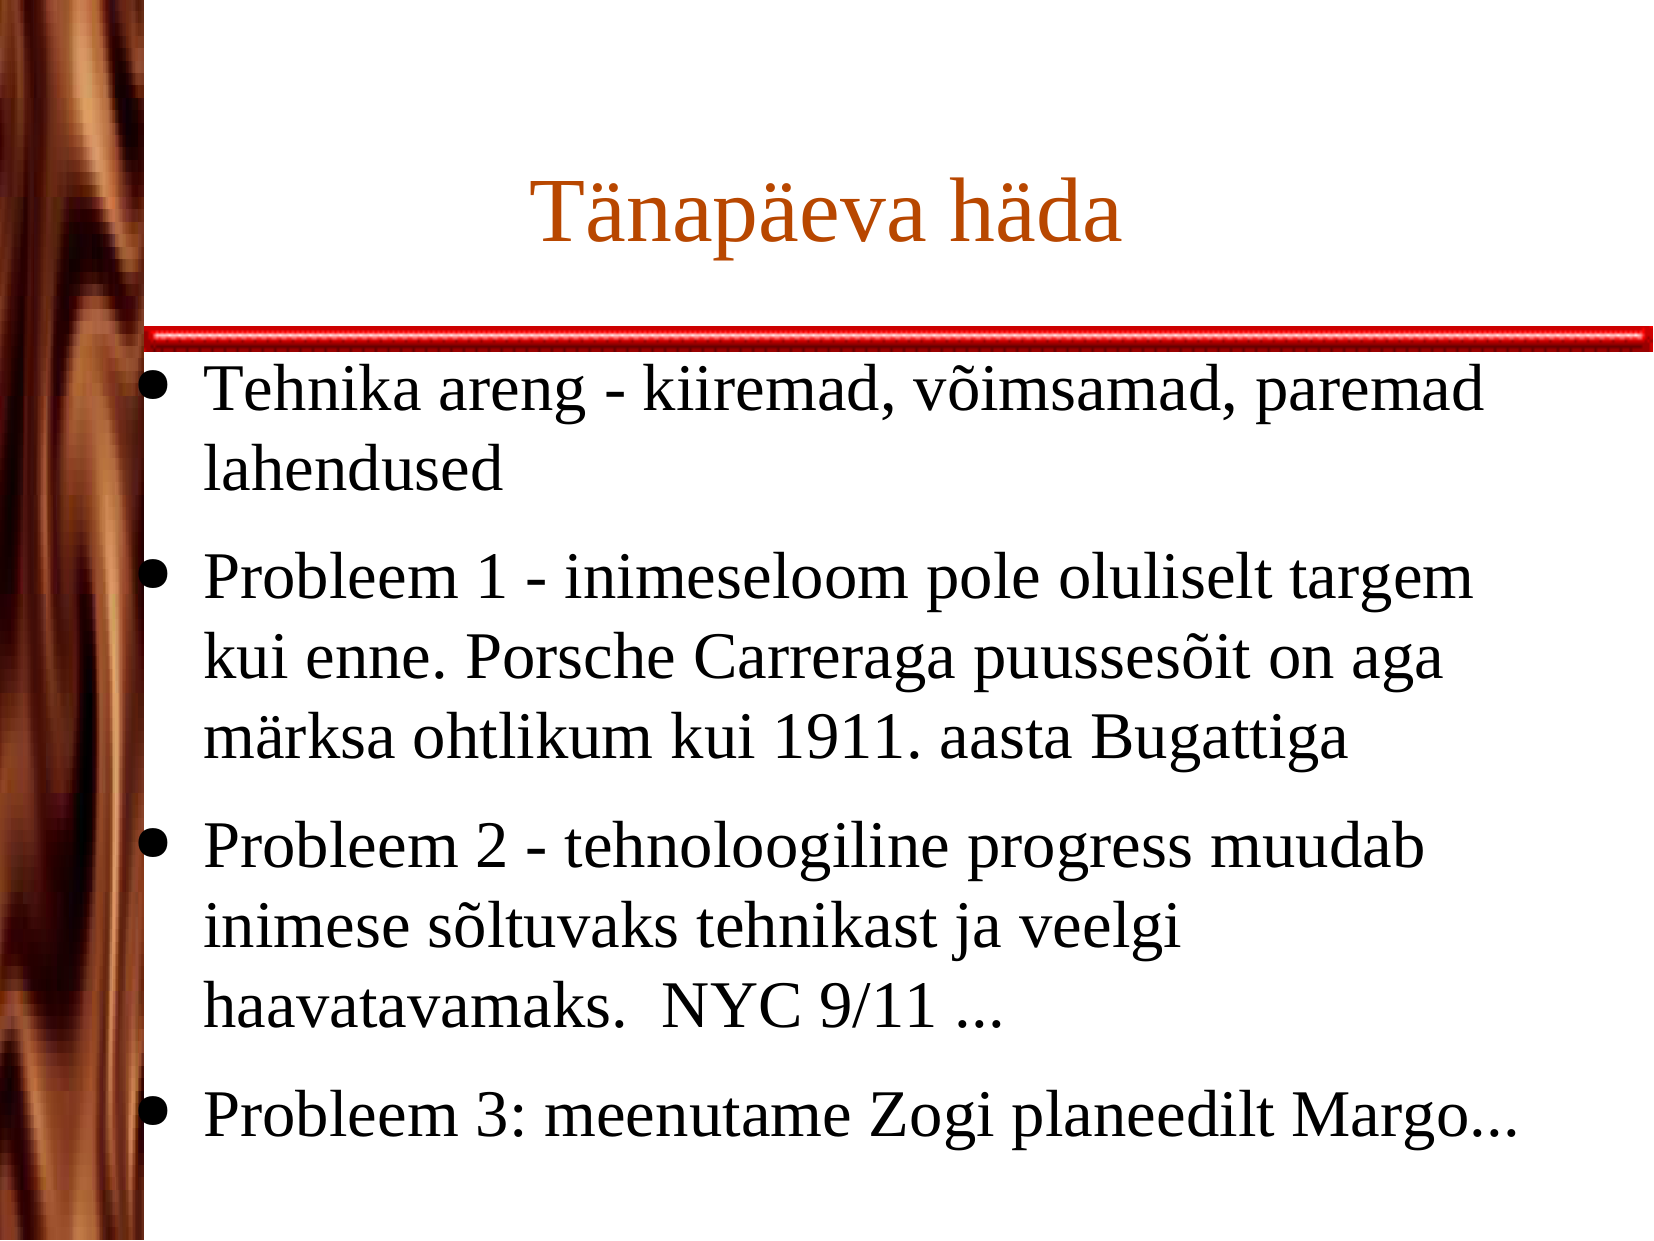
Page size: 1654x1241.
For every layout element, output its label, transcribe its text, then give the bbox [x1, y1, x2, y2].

title Tänapäeva häda [121, 102, 1533, 310]
picture [0, 0, 1653, 1240]
list Tehnika areng - kiiremad, võimsamad, paremad lahendused Probleem 1 - inimeseloom pole oluliselt targem kui enne. Porsche Carreraga puussesõit on aga märksa ohtlikum kui 1911. aasta Bugattiga Probleem 2 - tehnoloogiline progress muudab inimese sõltuvaks tehnikast ja veelgi haavatavamaks. NYC 9/11 ... Probleem 3: meenutame Zogi planeedilt Margo... [121, 344, 1533, 1146]
